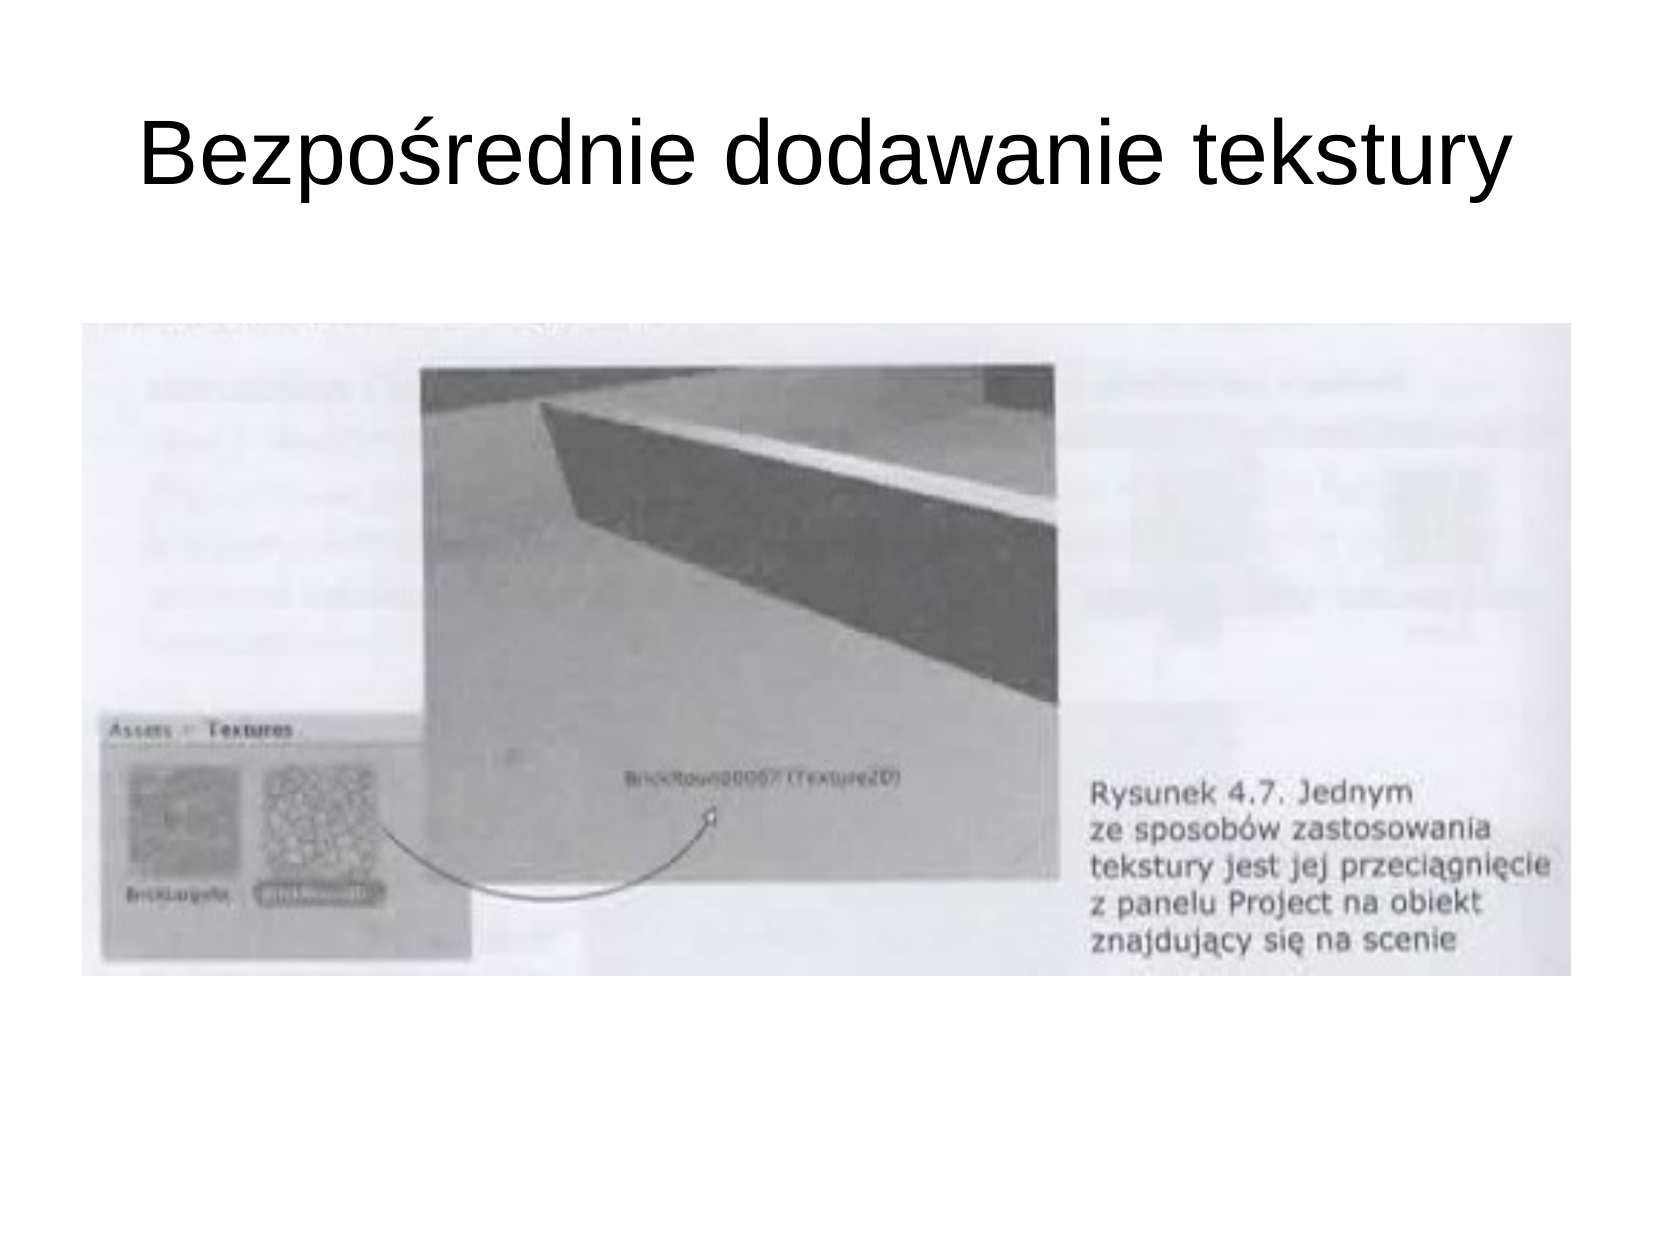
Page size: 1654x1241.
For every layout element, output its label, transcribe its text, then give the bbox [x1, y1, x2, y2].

picture [82, 323, 1571, 976]
title Bezpośrednie dodawanie tekstury [82, 49, 1571, 257]
